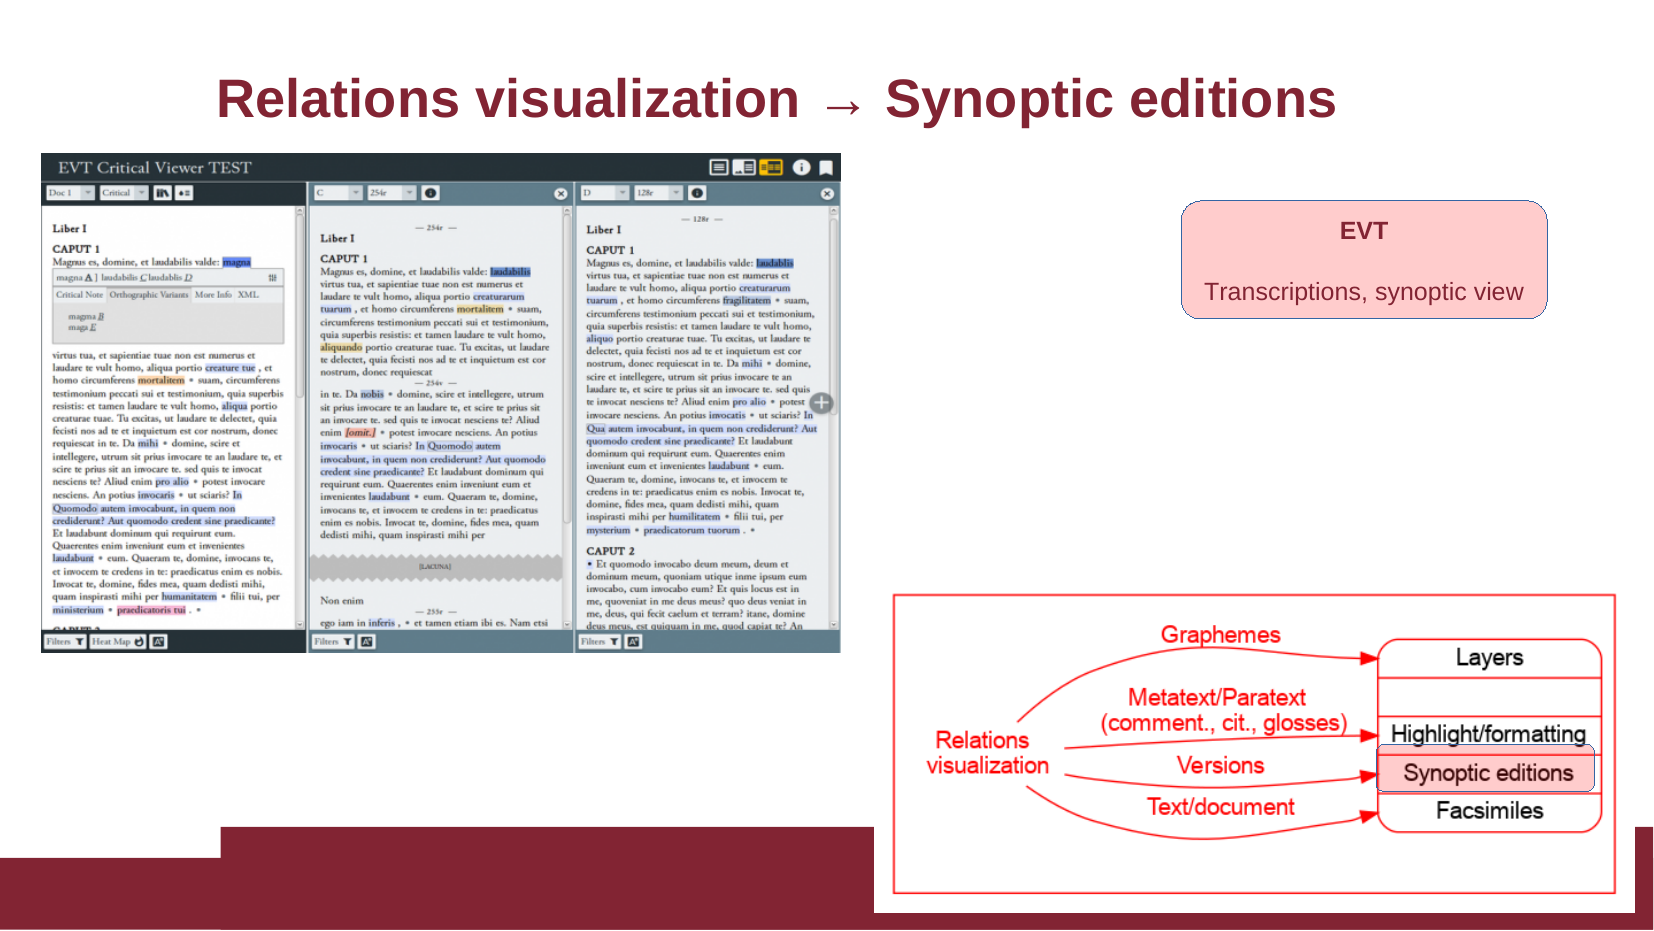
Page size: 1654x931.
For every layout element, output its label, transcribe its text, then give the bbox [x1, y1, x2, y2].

text_box [1376, 744, 1595, 792]
picture [41, 153, 841, 653]
text_box EVT Transcriptions, synoptic view [1181, 200, 1548, 319]
picture [874, 575, 1635, 913]
title Relations visualization → Synoptic editions [201, 55, 1569, 142]
